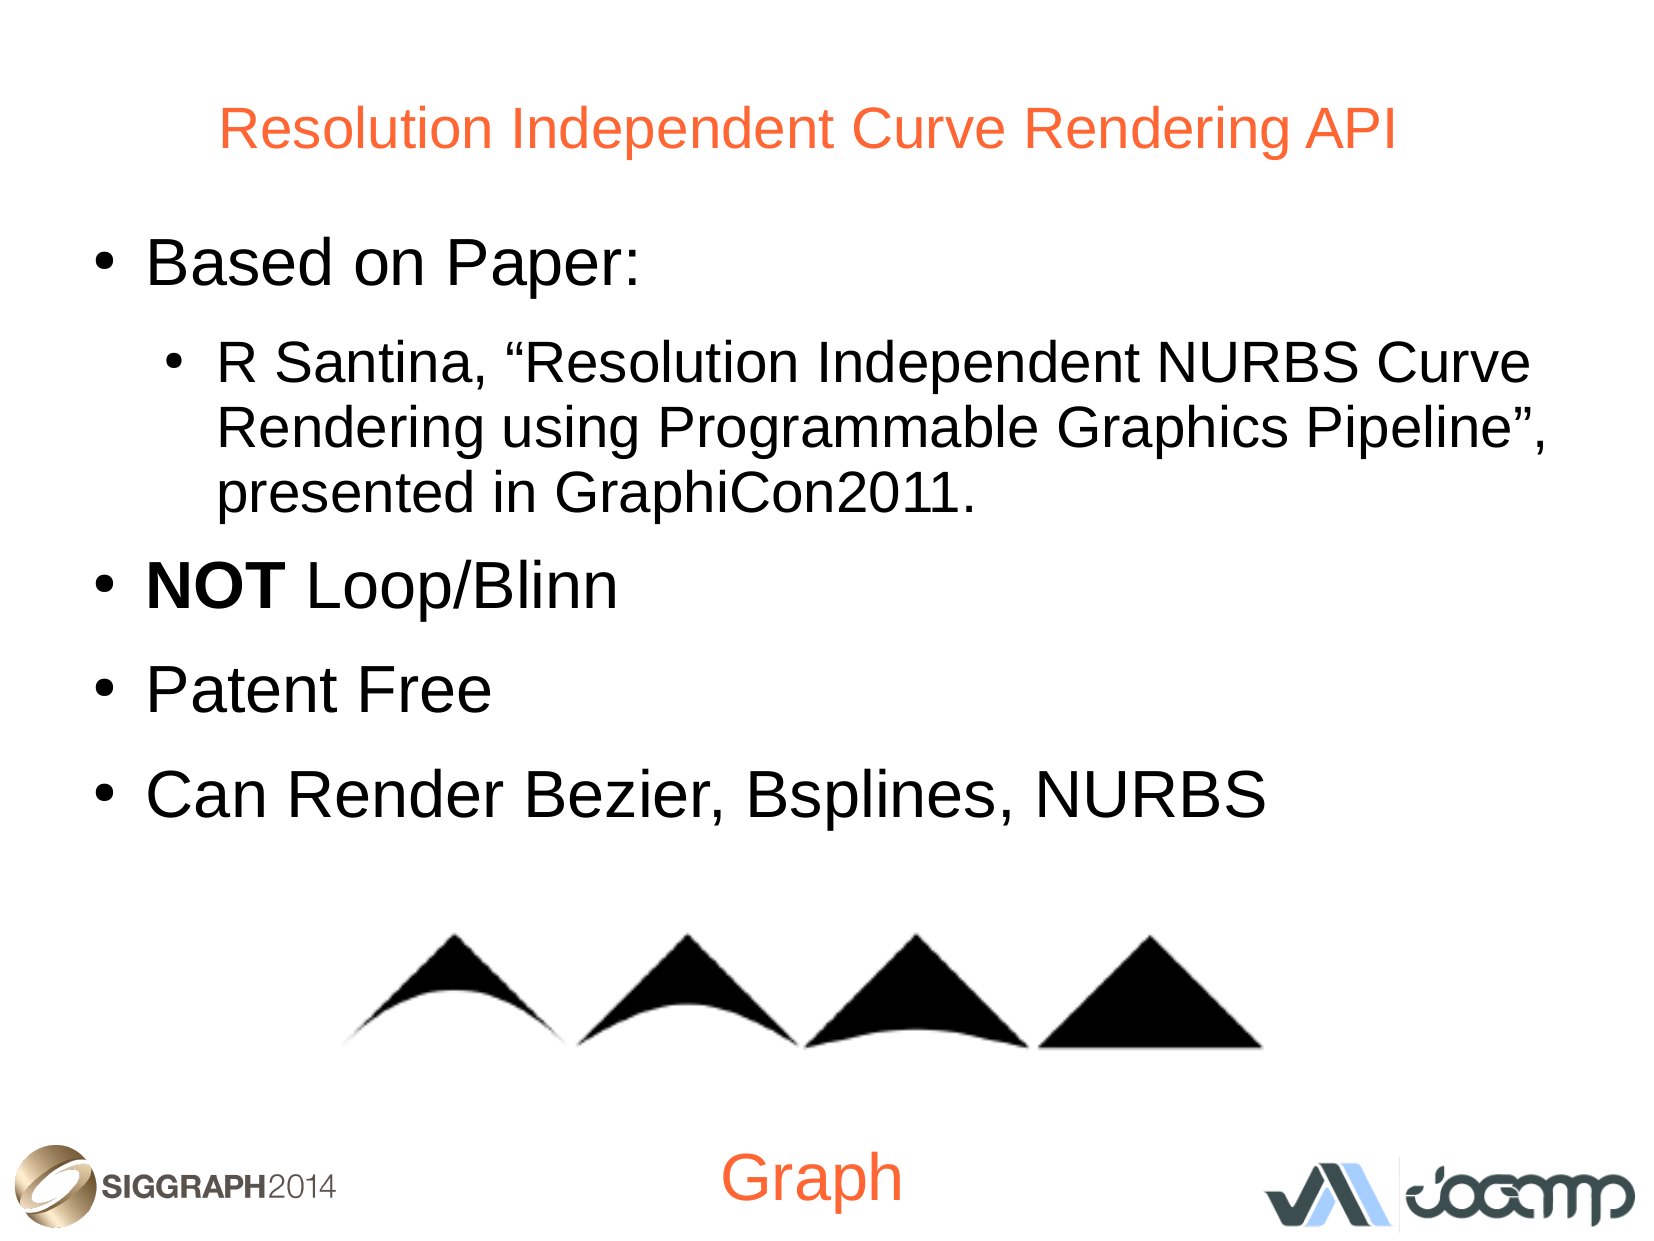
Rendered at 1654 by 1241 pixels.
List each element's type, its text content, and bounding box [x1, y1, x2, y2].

title Resolution Independent Curve Rendering API [68, 56, 1576, 181]
picture [225, 879, 1369, 1088]
list Based on Paper: R Santina, “Resolution Independent NURBS Curve Rendering using Programmable Graphics Pipeline”, presented in GraphiCon2011. NOT Loop/Blinn Patent Free Can Render Bezier, Bsplines, NURBS [75, 225, 1571, 1044]
picture [7, 1133, 343, 1239]
text_box Graph [720, 1140, 936, 1216]
picture [1262, 1157, 1635, 1233]
